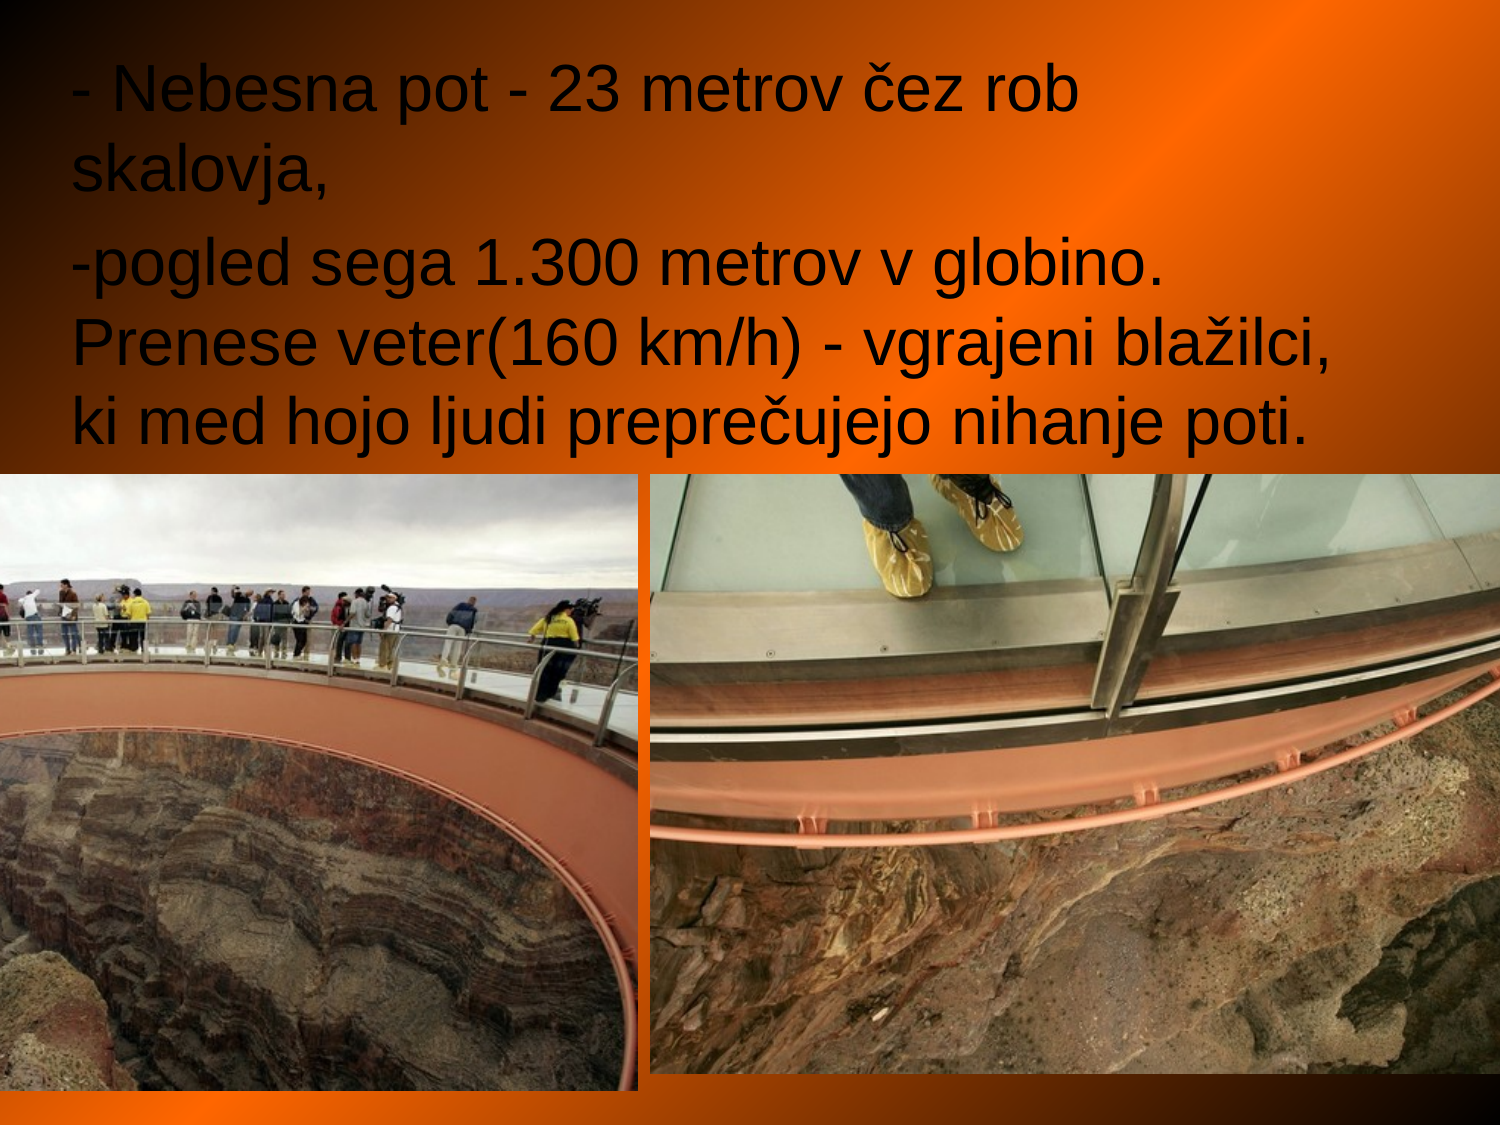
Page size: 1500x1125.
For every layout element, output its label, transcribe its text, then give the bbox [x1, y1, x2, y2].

picture [650, 474, 1500, 1074]
picture [0, 780, 638, 1091]
list - Nebesna pot - 23 metrov čez rob skalovja, -pogled sega 1.300 metrov v globino. Prenese veter(160 km/h) - vgrajeni blažilci, ki med hojo ljudi preprečujejo nihanje poti. [0, 37, 1350, 780]
